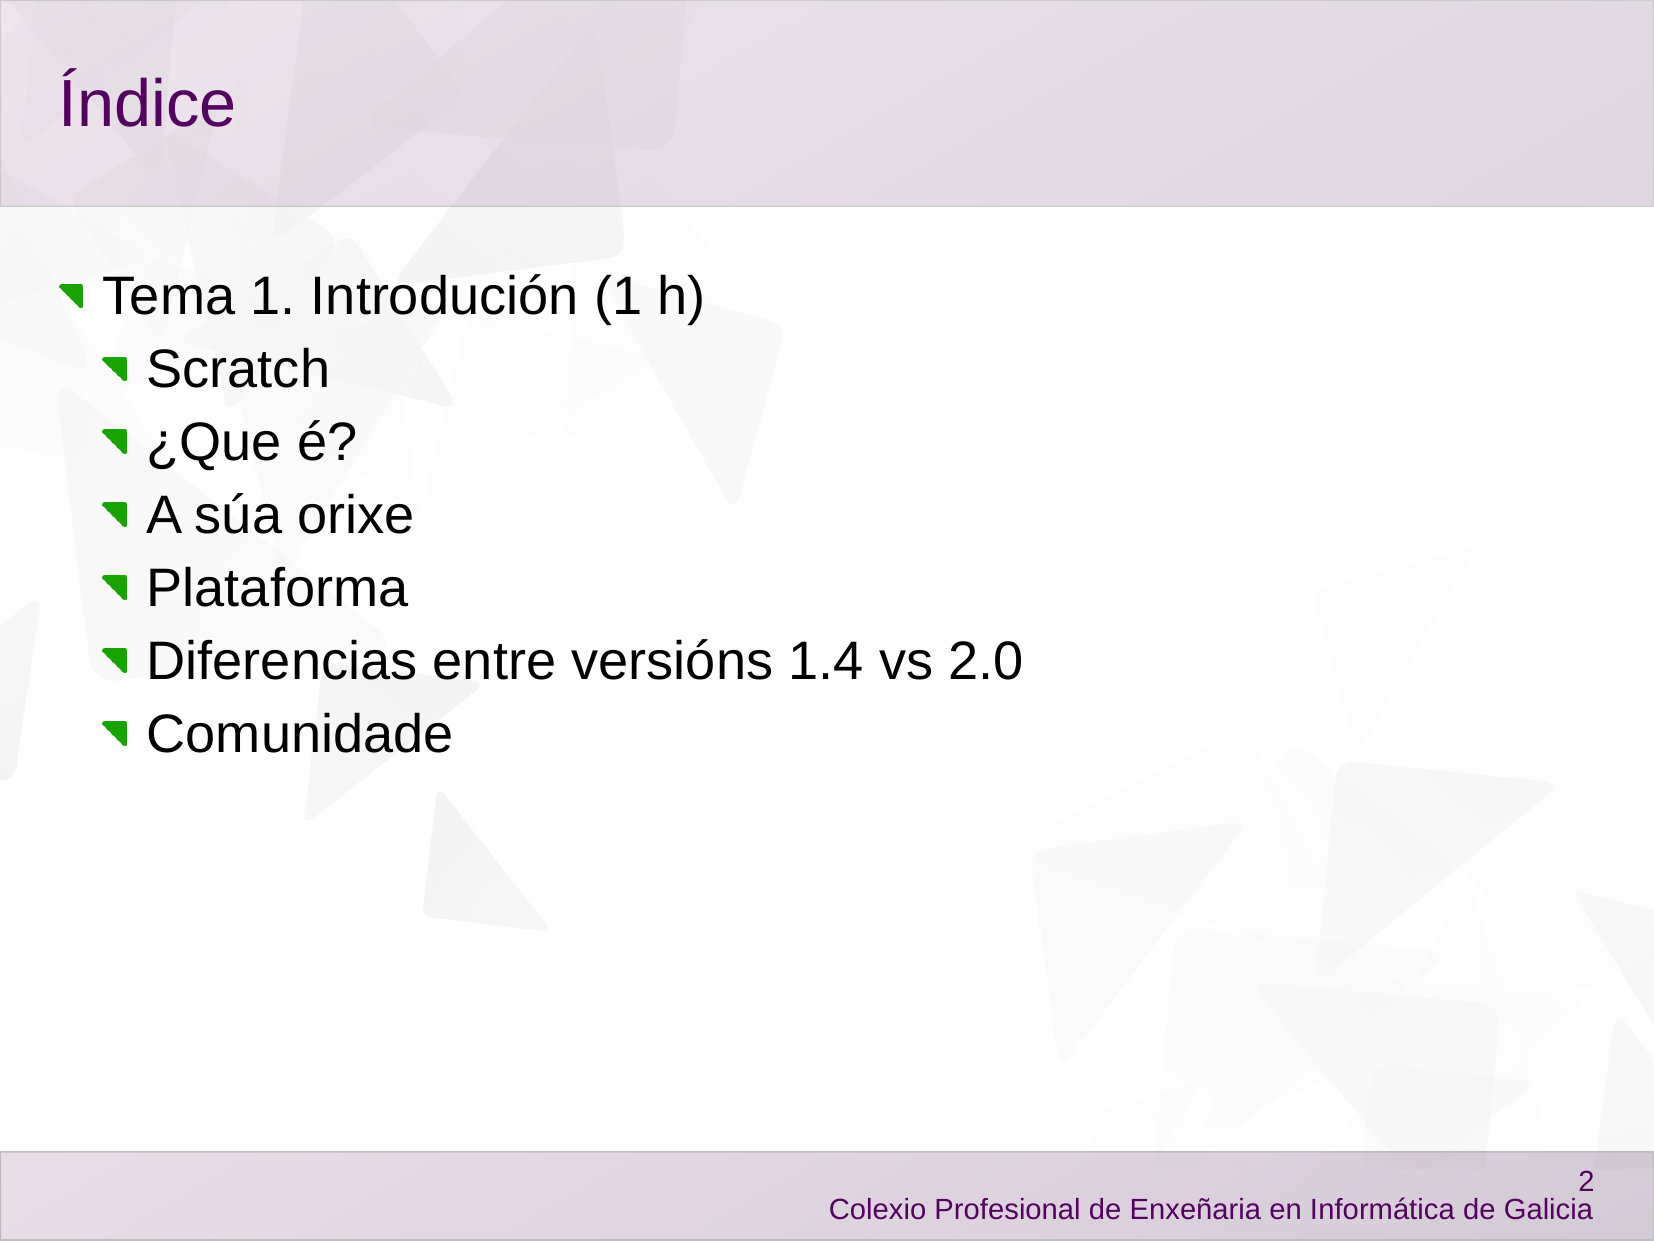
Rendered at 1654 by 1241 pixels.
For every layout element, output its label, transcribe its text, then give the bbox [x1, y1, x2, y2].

picture [915, 548, 1654, 1169]
list Tema 1. Introdución (1 h) Scratch ¿Que é? A súa orixe Plataforma Diferencias entre versións 1.4 vs 2.0 Comunidade [59, 265, 1595, 986]
picture [0, 0, 783, 931]
title Índice [59, 29, 1595, 178]
